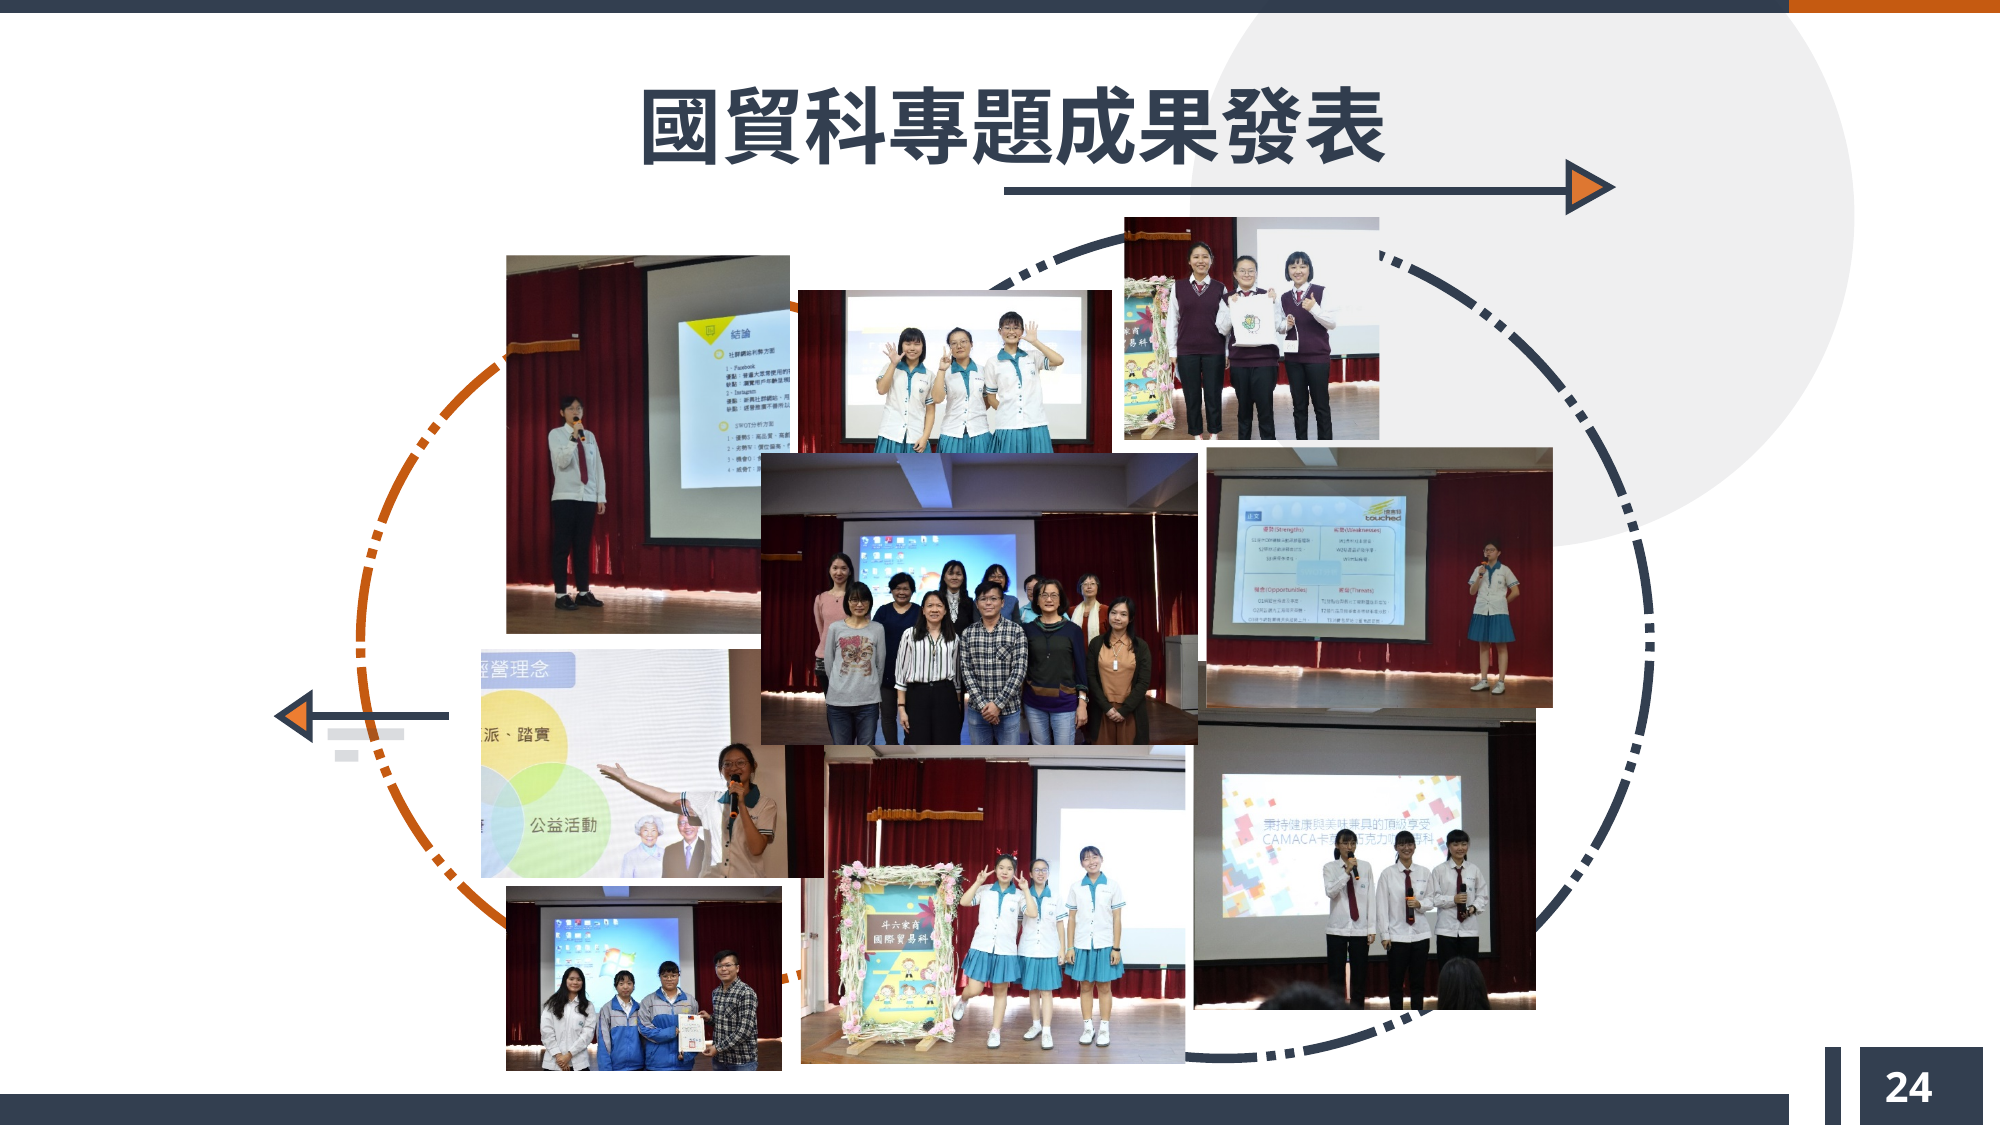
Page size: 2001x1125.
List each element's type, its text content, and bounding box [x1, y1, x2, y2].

text_box 國貿科專題成果發表 [623, 66, 1224, 183]
text_box [1004, 0, 1855, 549]
text_box [279, 695, 449, 738]
picture [506, 886, 782, 1071]
text_box [335, 750, 358, 762]
picture [1124, 217, 1275, 440]
picture [481, 255, 1553, 1064]
text_box [328, 728, 404, 740]
